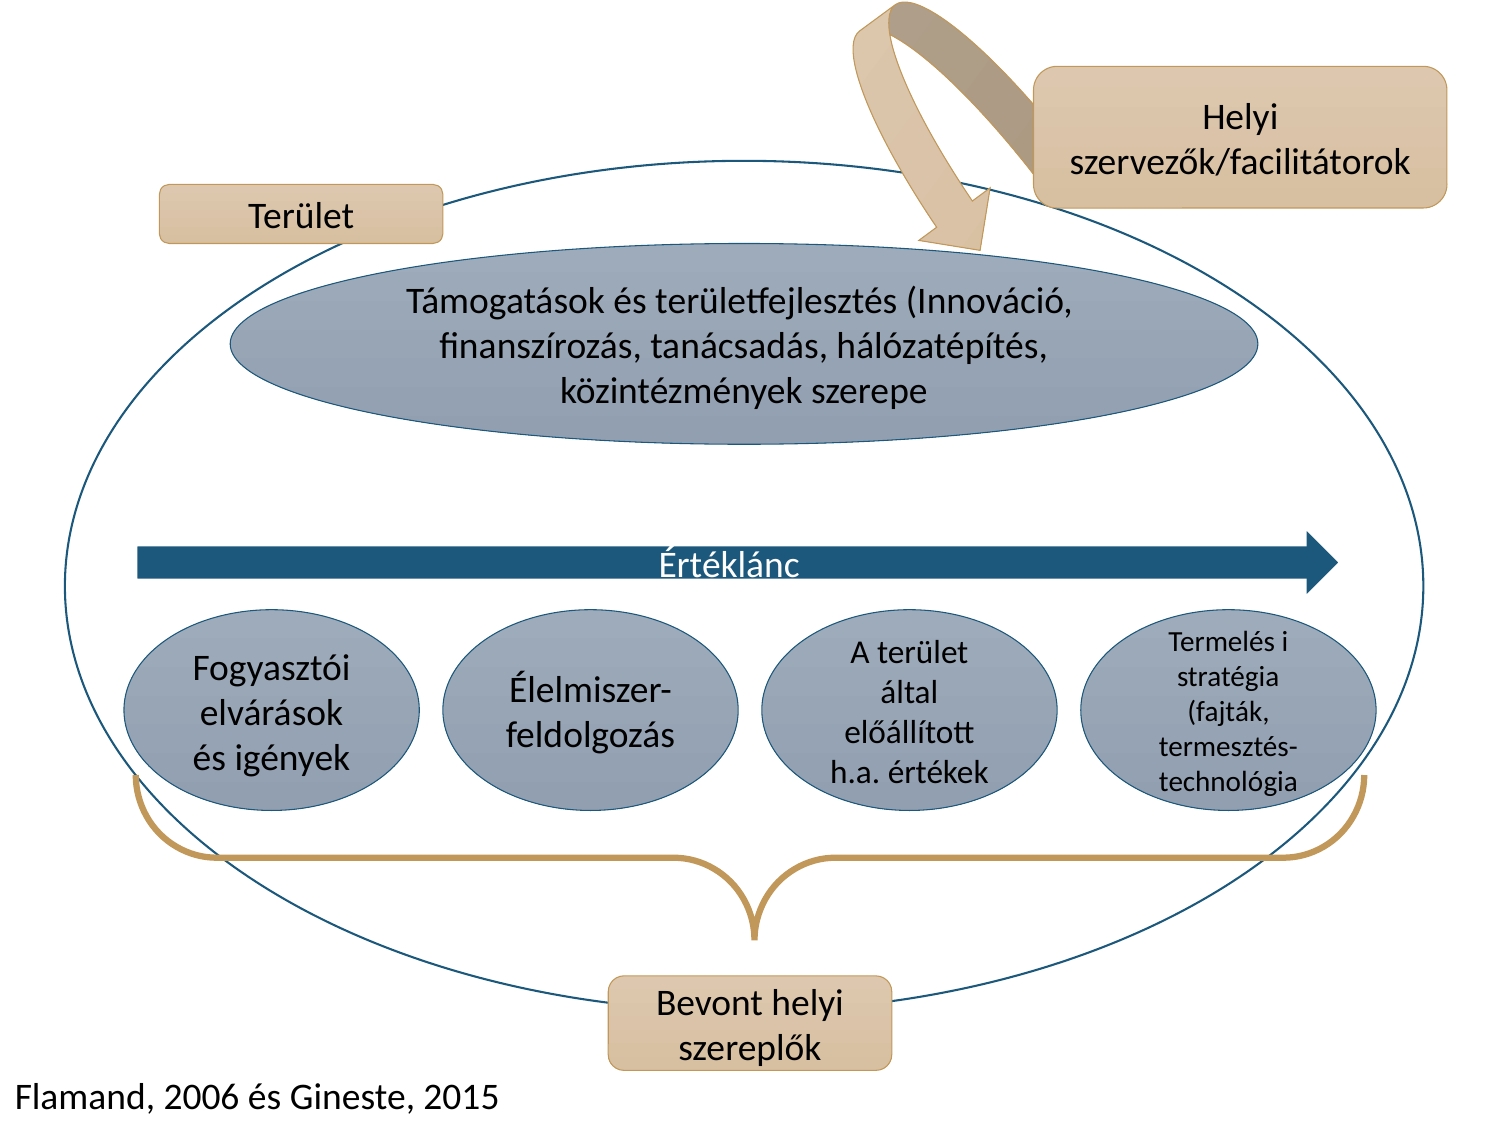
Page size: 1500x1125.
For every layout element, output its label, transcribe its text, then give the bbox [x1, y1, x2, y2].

text_box Fogyasztói elvárások és igények [123, 609, 420, 811]
text_box Támogatások és területfejlesztés (Innováció, finanszírozás, tanácsadás, hálózatépítés, közintézmények szerepe [230, 243, 1258, 445]
text_box Termelés i stratégia (fajták, termesztés-technológia [1080, 609, 1377, 811]
text_box Bevont helyi szereplők [608, 975, 892, 1071]
text_box Élelmiszer-feldolgozás [442, 609, 739, 811]
text_box Értéklánc [135, 527, 1341, 598]
text_box Terület [159, 184, 443, 244]
text_box Helyi szervezők/facilitátorok [1033, 66, 1447, 209]
text_box [853, 2, 1033, 251]
text_box A terület által előállított h.a. értékek [761, 609, 1058, 811]
text_box Flamand, 2006 és Gineste, 2015 [0, 1064, 650, 1125]
